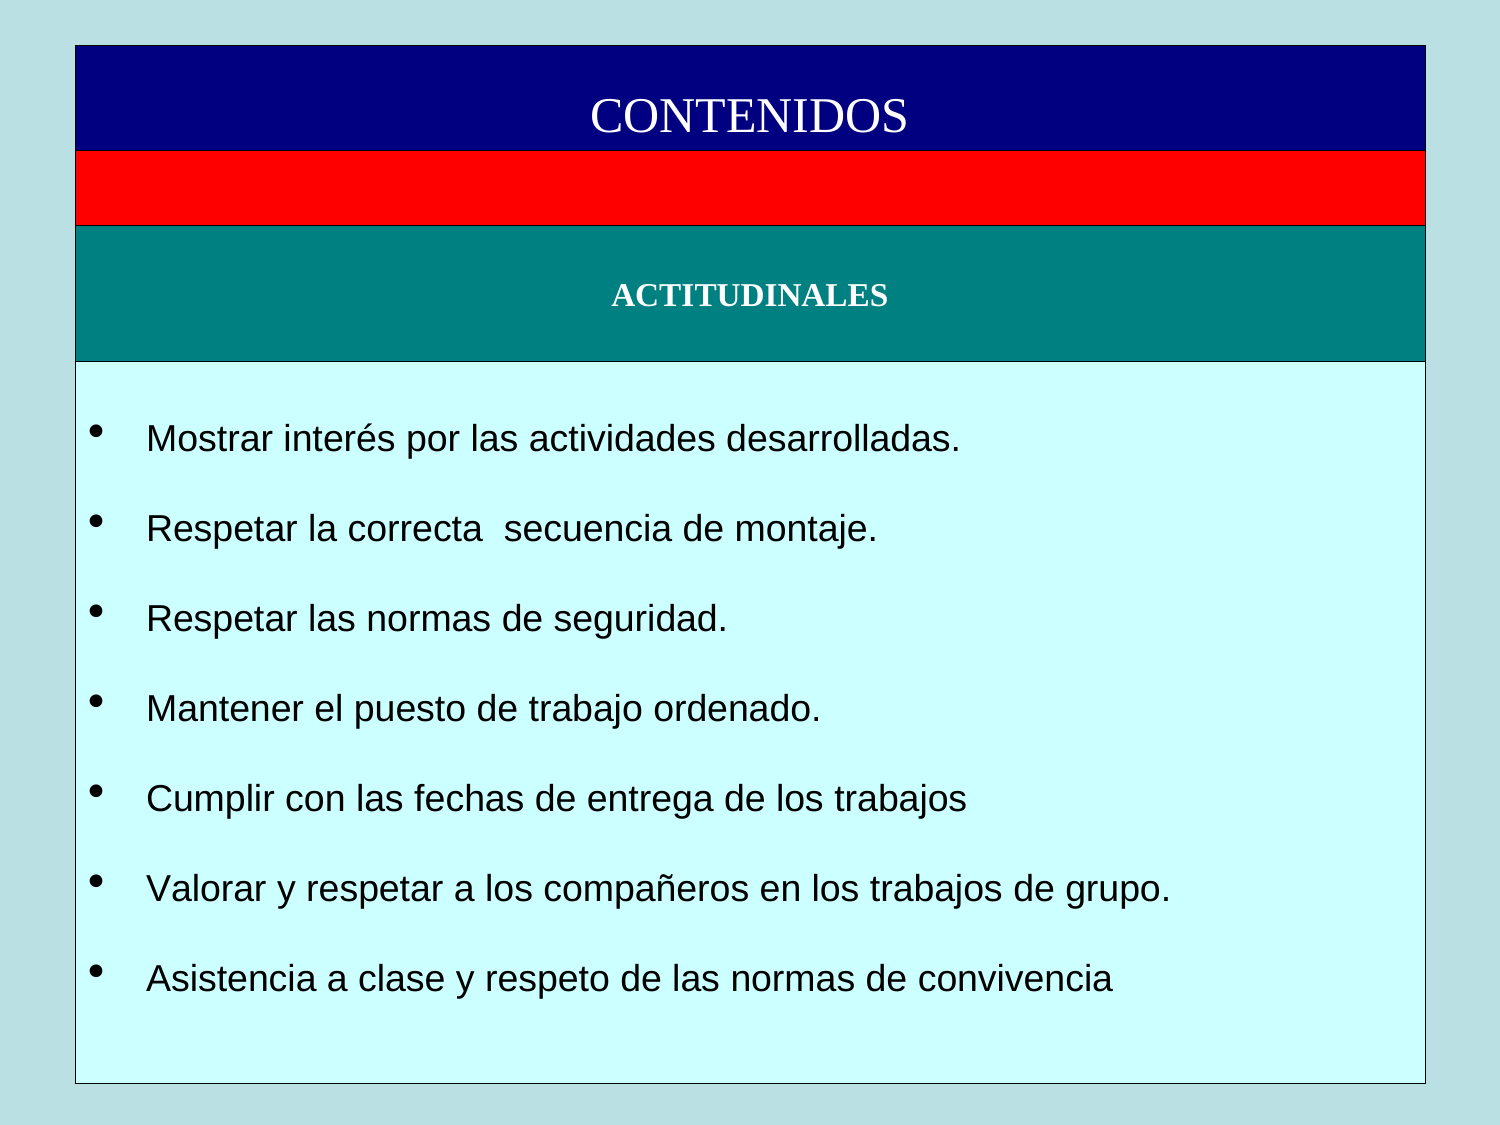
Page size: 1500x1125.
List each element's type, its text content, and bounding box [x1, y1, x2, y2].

table_cell [76, 151, 1425, 225]
table_header CONTENIDOS [76, 46, 1425, 150]
table_cell ACTITUDINALES [76, 226, 1425, 361]
table_cell Mostrar interés por las actividades desarrolladas. Respetar la correcta secuencia de montaje. Respetar las normas de seguridad. Mantener el puesto de trabajo ordenado. Cumplir con las fechas de entrega de los trabajos Valorar y respetar a los compañeros en los trabajos de grupo. Asistencia a clase y respeto de las normas de convivencia [76, 362, 1425, 1083]
